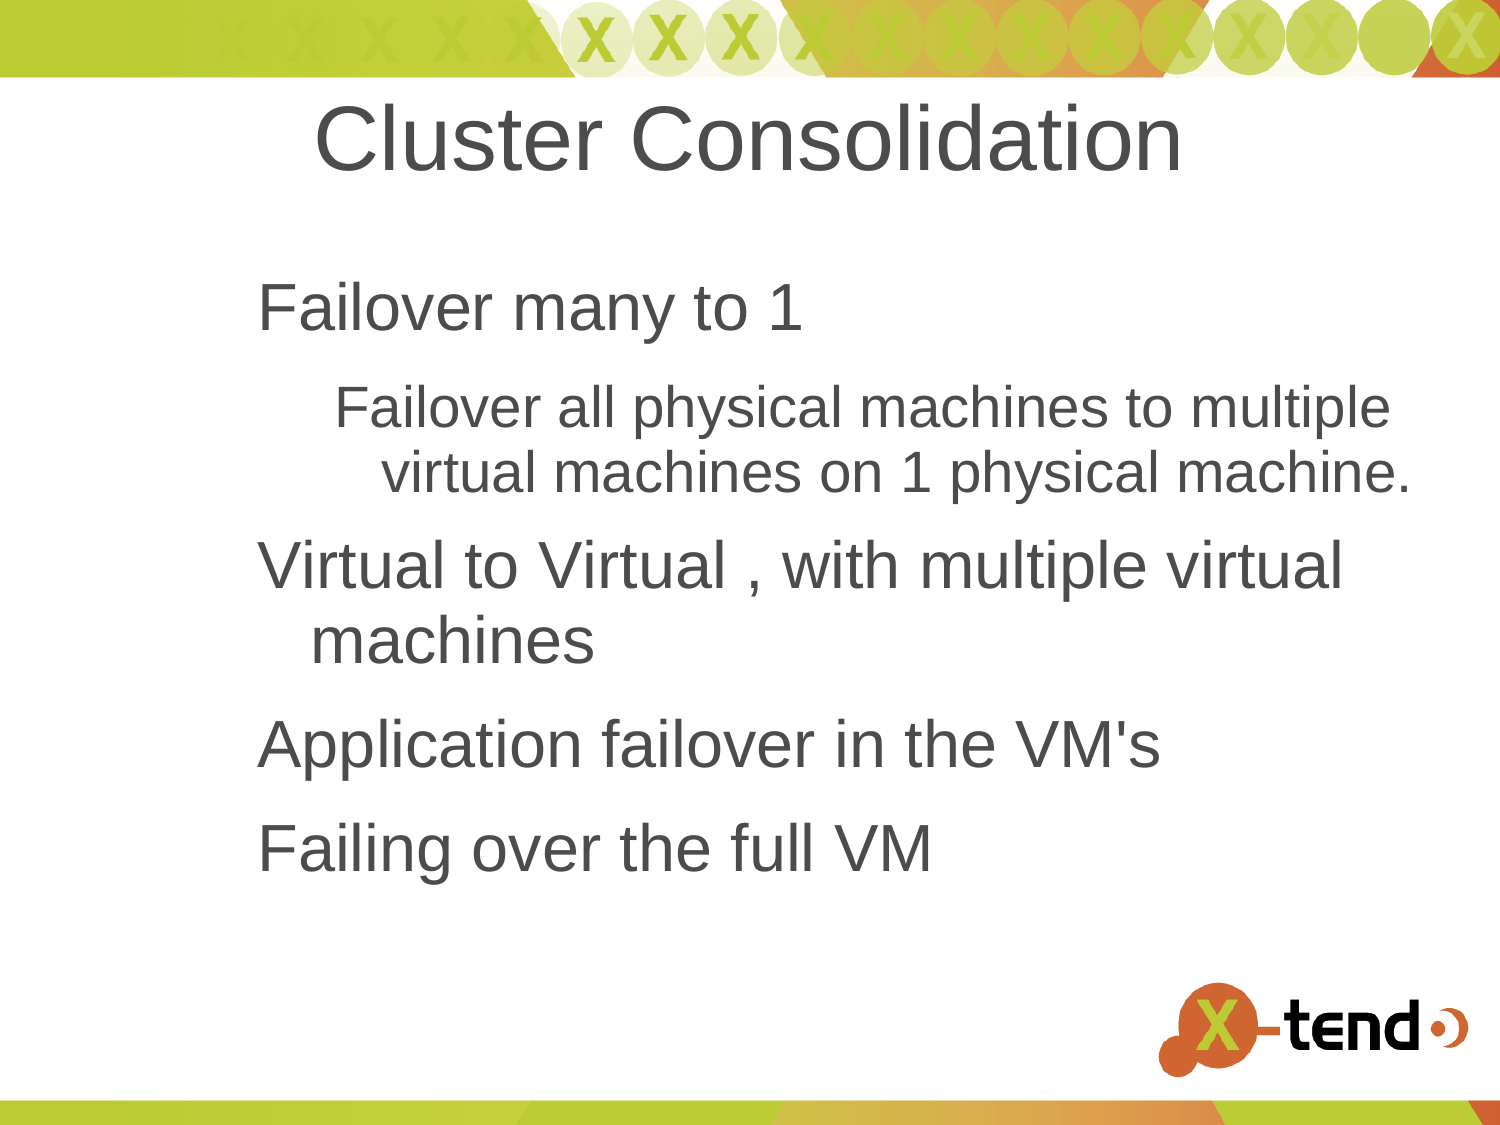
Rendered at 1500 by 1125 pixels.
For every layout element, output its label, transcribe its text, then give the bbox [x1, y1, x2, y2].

list Failover many to 1 Failover all physical machines to multiple virtual machines on 1 physical machine. Virtual to Virtual , with multiple virtual machines Application failover in the VM's Failing over the full VM [225, 262, 1476, 1113]
picture [0, 0, 1500, 1125]
title Cluster Consolidation [75, 45, 1426, 233]
